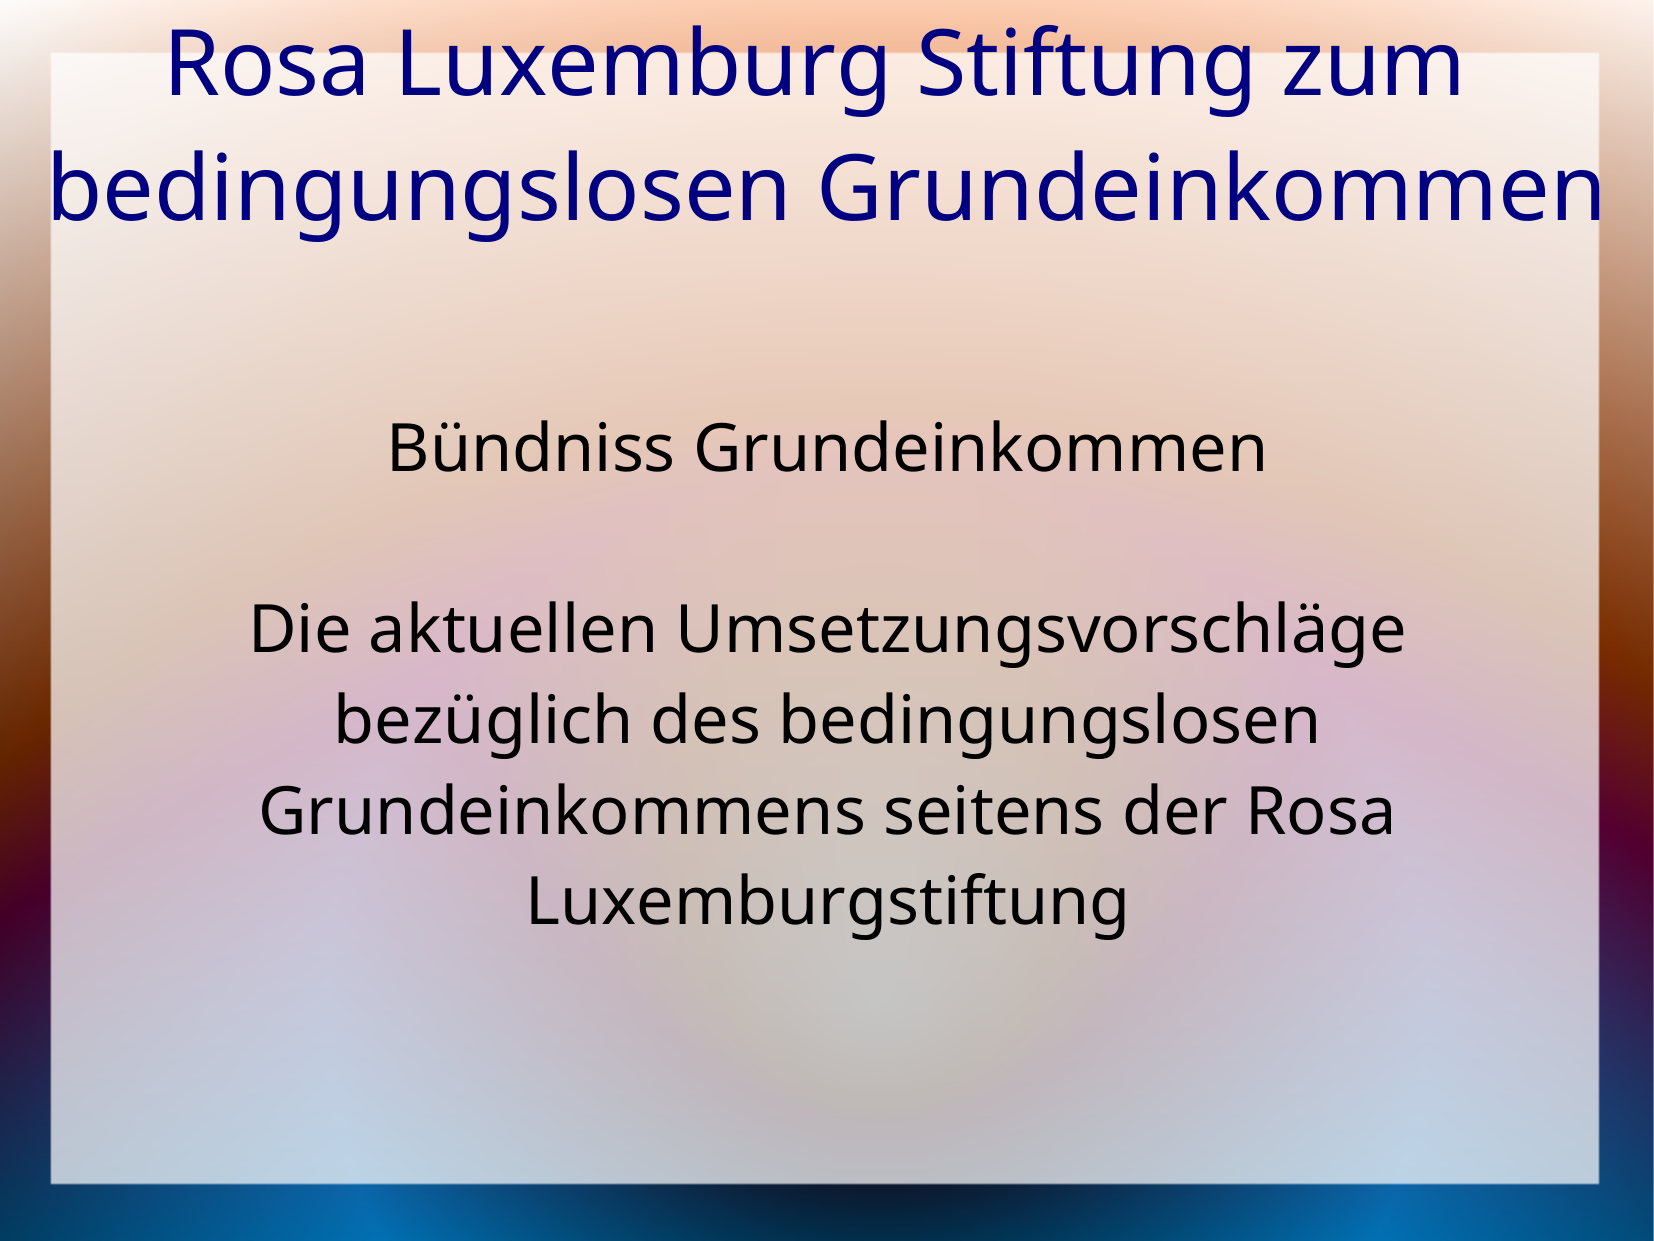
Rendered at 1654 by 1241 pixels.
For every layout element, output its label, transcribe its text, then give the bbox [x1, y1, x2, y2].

title Rosa Luxemburg Stiftung zum bedingungslosen Grundeinkommen [108, 12, 1548, 234]
subtitle Bündniss Grundeinkommen Die aktuellen Umsetzungsvorschläge bezüglich des bedingungslosen Grundeinkommens seitens der Rosa Luxemburgstiftung [132, 281, 1524, 1063]
picture [0, 0, 1654, 1241]
